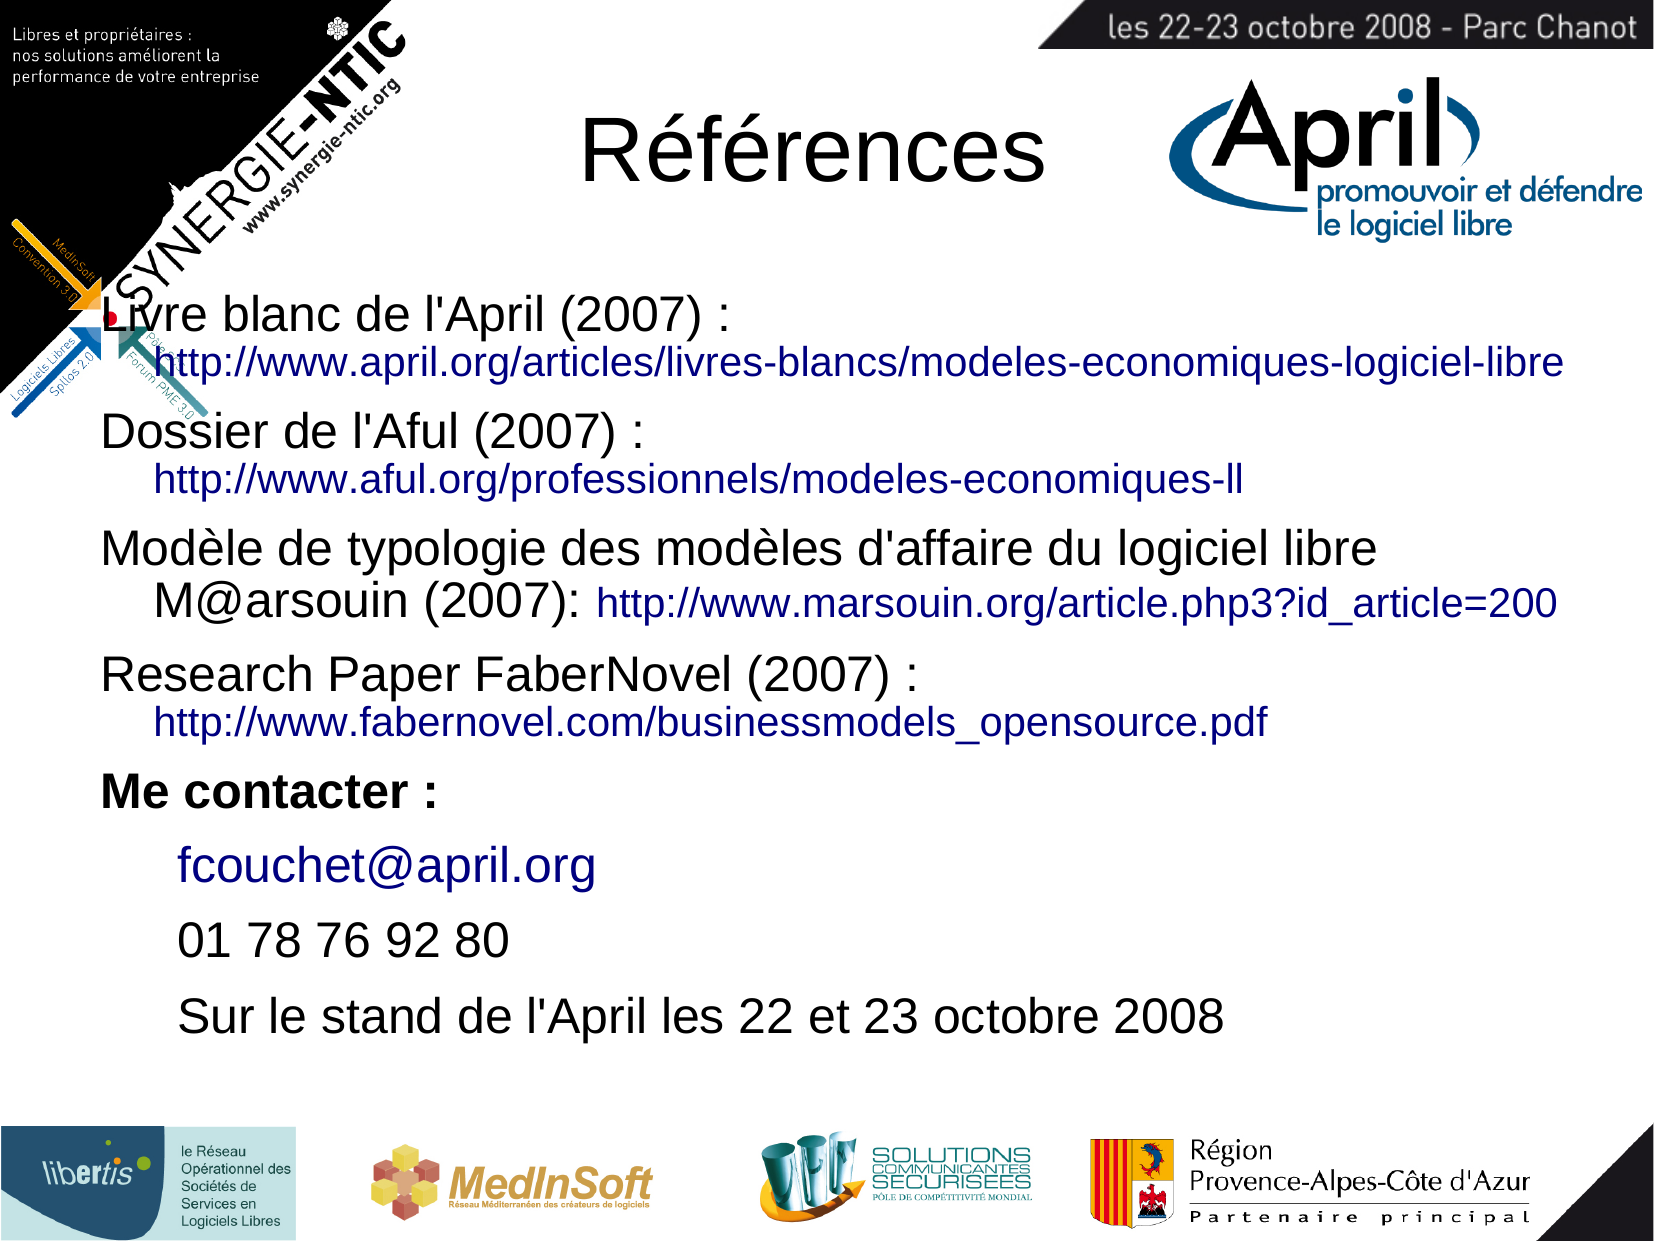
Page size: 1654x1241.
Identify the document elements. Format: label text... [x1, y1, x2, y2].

title Références [82, 56, 1571, 249]
picture [1169, 58, 1642, 250]
picture [749, 1124, 1046, 1229]
picture [0, 0, 414, 429]
picture [1081, 1122, 1654, 1241]
picture [0, 1126, 296, 1241]
picture [1038, 0, 1654, 49]
list Livre blanc de l'April (2007) : http://www.april.org/articles/livres-blancs/modeles-economiques-logiciel-libre Dossier de l'Aful (2007) : http://www.aful.org/professionnels/modeles-economiques-ll Modèle de typologie des modèles d'affaire du logiciel libre M@arsouin (2007): http://www.marsouin.org/article.php3?id_article=200 Research Paper FaberNovel (2007) : http://www.fabernovel.com/businessmodels_opensource.pdf Me contacter : fcouchet@april.org 01 78 76 92 80 Sur le stand de l'April les 22 et 23 octobre 2008 [82, 290, 1571, 1094]
picture [366, 1139, 662, 1227]
